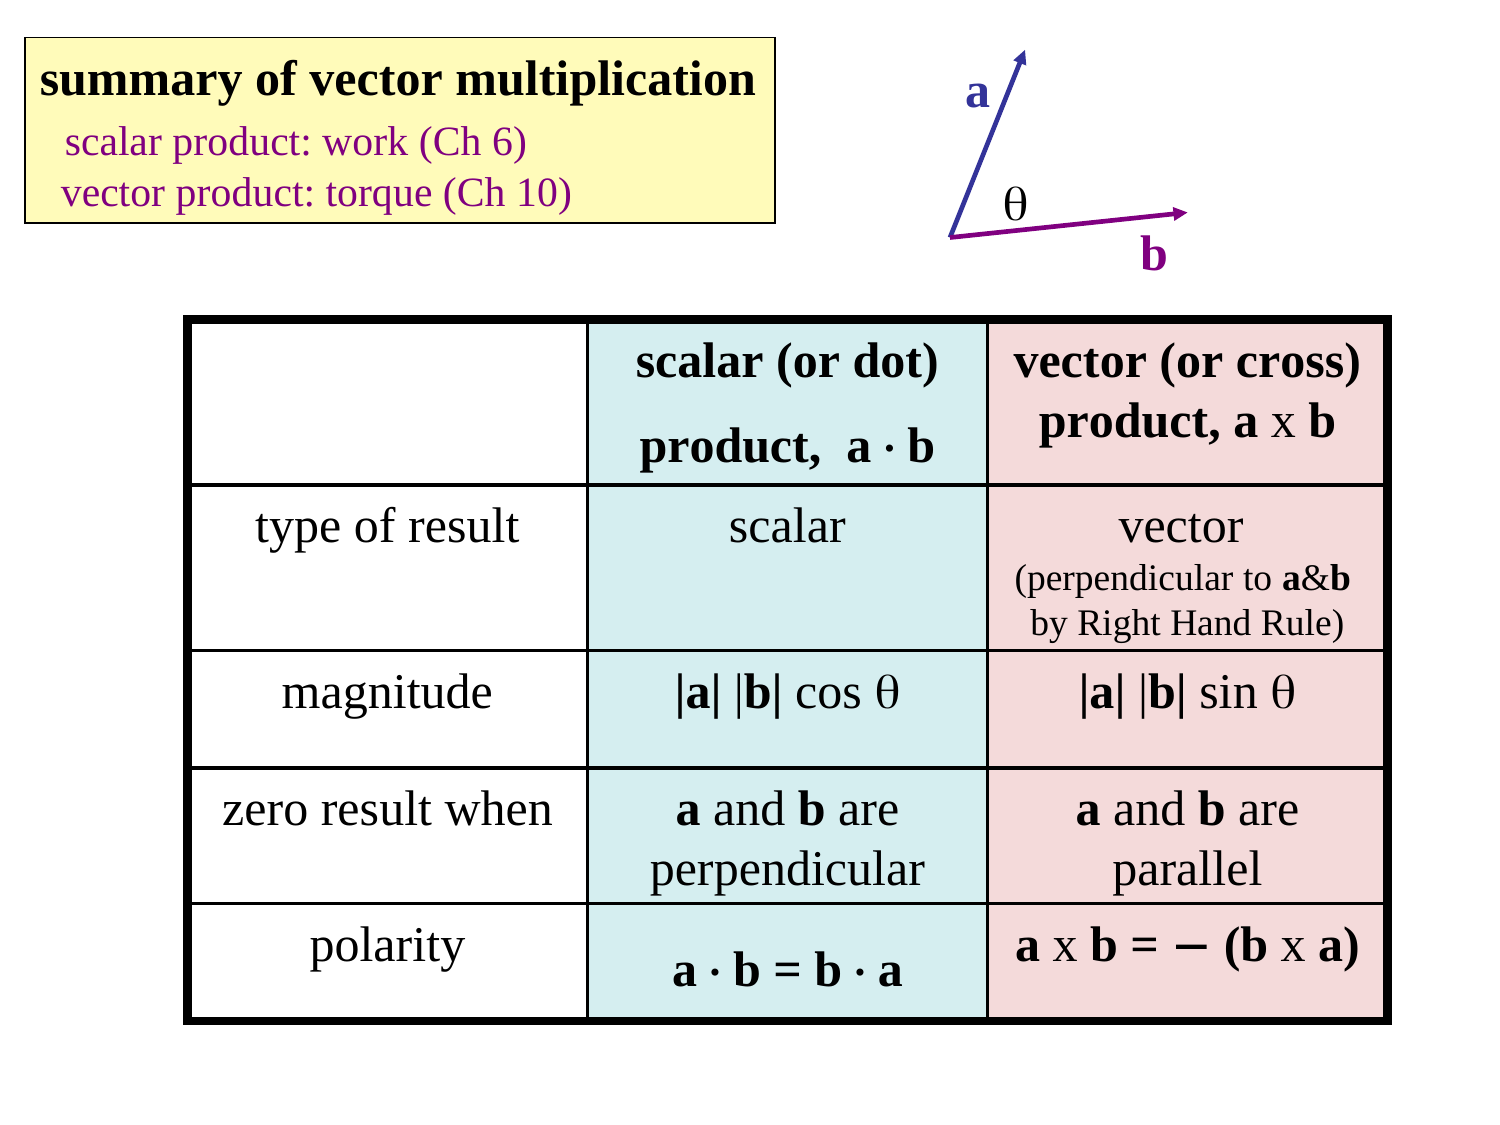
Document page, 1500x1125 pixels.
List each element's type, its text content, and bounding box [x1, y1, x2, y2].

table_cell a and b are perpendicular [589, 770, 986, 902]
text_box b [1125, 212, 1183, 288]
table_cell vector (perpendicular to a&b by Right Hand Rule) [989, 487, 1383, 649]
table_header [192, 324, 586, 483]
table_header scalar (or dot) product, a . b [589, 324, 986, 483]
table_cell |a| |b| cos θ [589, 652, 986, 766]
text_box summary of vector multiplication scalar product: work (Ch 6) vector product: torque (Ch 10) [24, 37, 776, 223]
table_cell zero result when [192, 770, 586, 902]
table_cell a x b = − (b x a) [989, 905, 1383, 1017]
table_cell a . b = b . a [589, 905, 986, 1017]
table_cell scalar [589, 487, 986, 649]
table_cell type of result [192, 487, 586, 649]
table_cell a and b are parallel [989, 770, 1383, 902]
text_box θ [987, 162, 1044, 238]
table_cell |a| |b| sin θ [989, 652, 1383, 766]
text_box a [950, 49, 1005, 126]
table_cell polarity [192, 905, 586, 1017]
table_cell magnitude [192, 652, 586, 766]
table_header vector (or cross) product, a x b [989, 324, 1383, 483]
